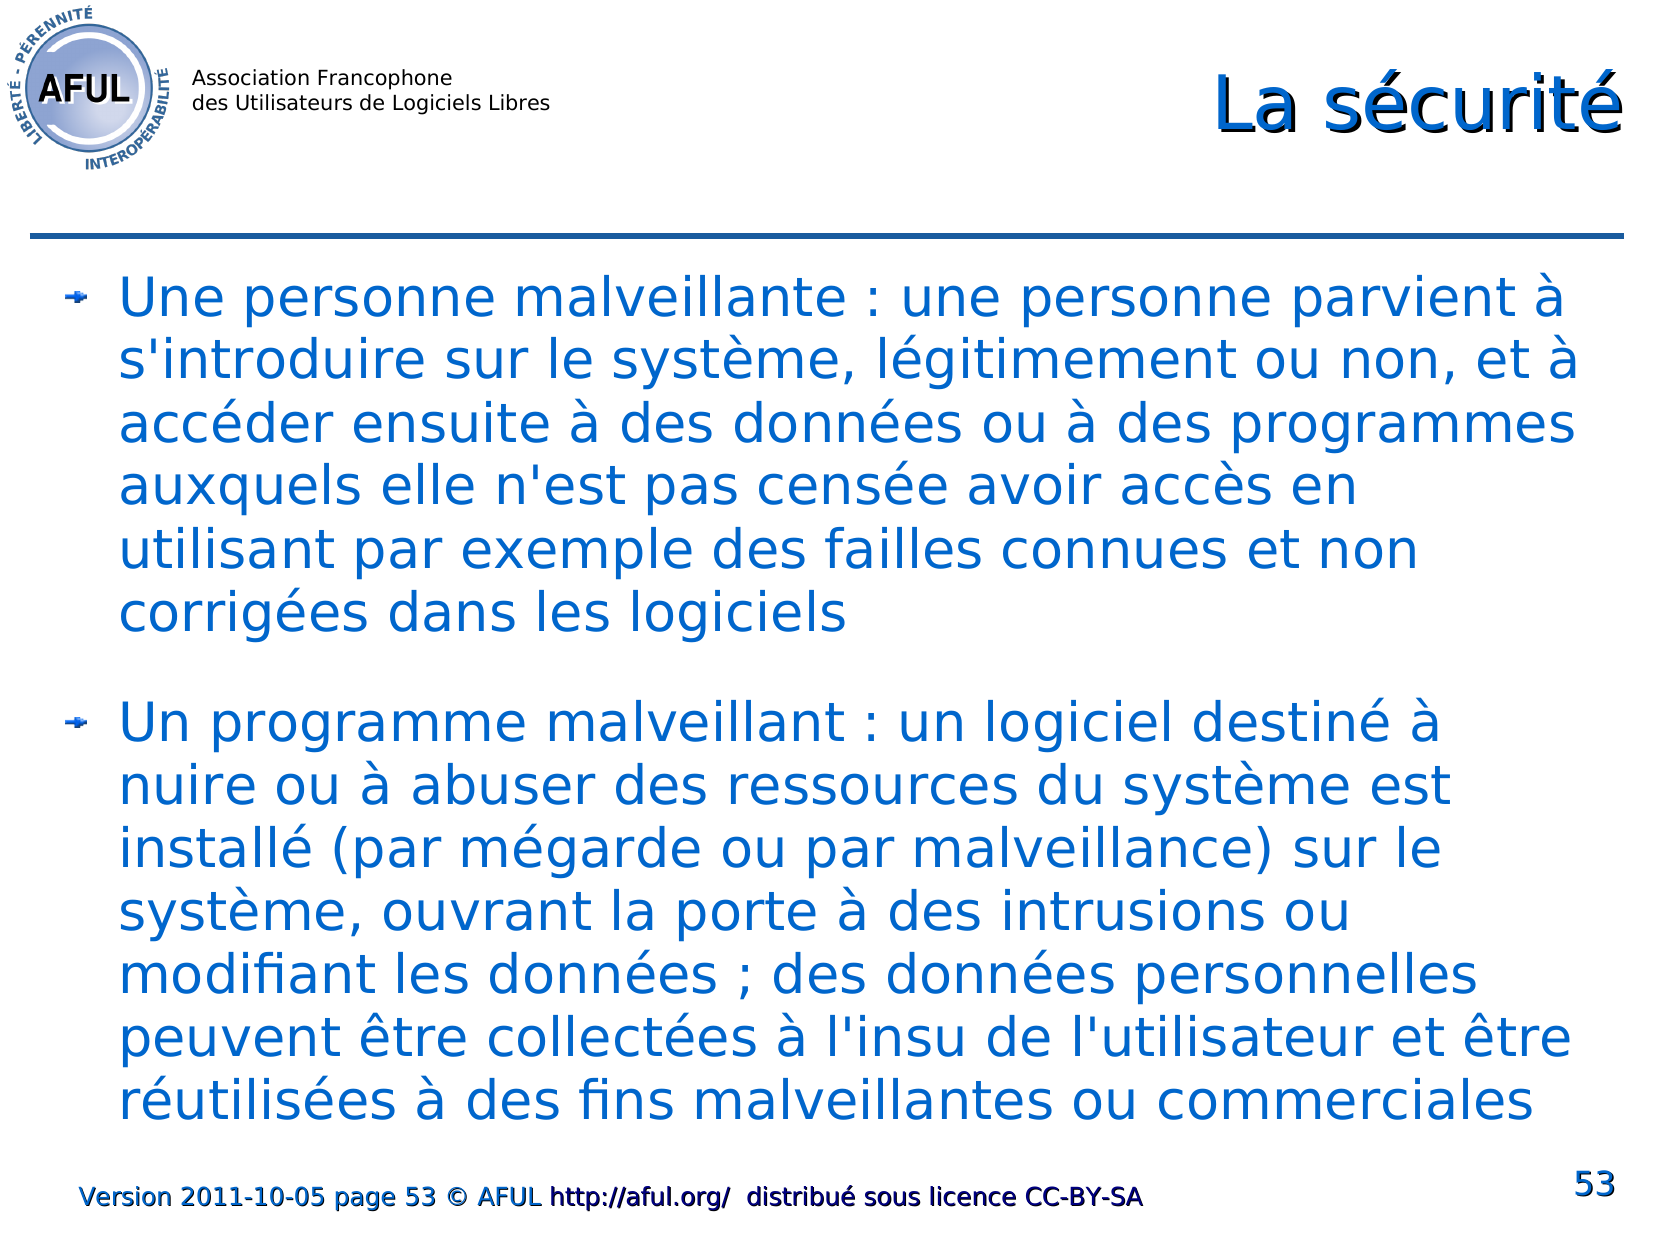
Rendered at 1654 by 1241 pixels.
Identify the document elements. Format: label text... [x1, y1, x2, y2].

picture [0, 0, 178, 178]
list Une personne malveillante : une personne parvient à s'introduire sur le système, légitimement ou non, et à accéder ensuite à des données ou à des programmes auxquels elle n'est pas censée avoir accès en utilisant par exemple des failles connues et non corrigées dans les logiciels Un programme malveillant : un logiciel destiné à nuire ou à abuser des ressources du système est installé (par mégarde ou par malveillance) sur le système, ouvrant la porte à des intrusions ou modifiant les données ; des données personnelles peuvent être collectées à l'insu de l'utilisateur et être réutilisées à des fins malveillantes ou commerciales [47, 265, 1595, 1211]
title La sécurité [501, 0, 1625, 207]
